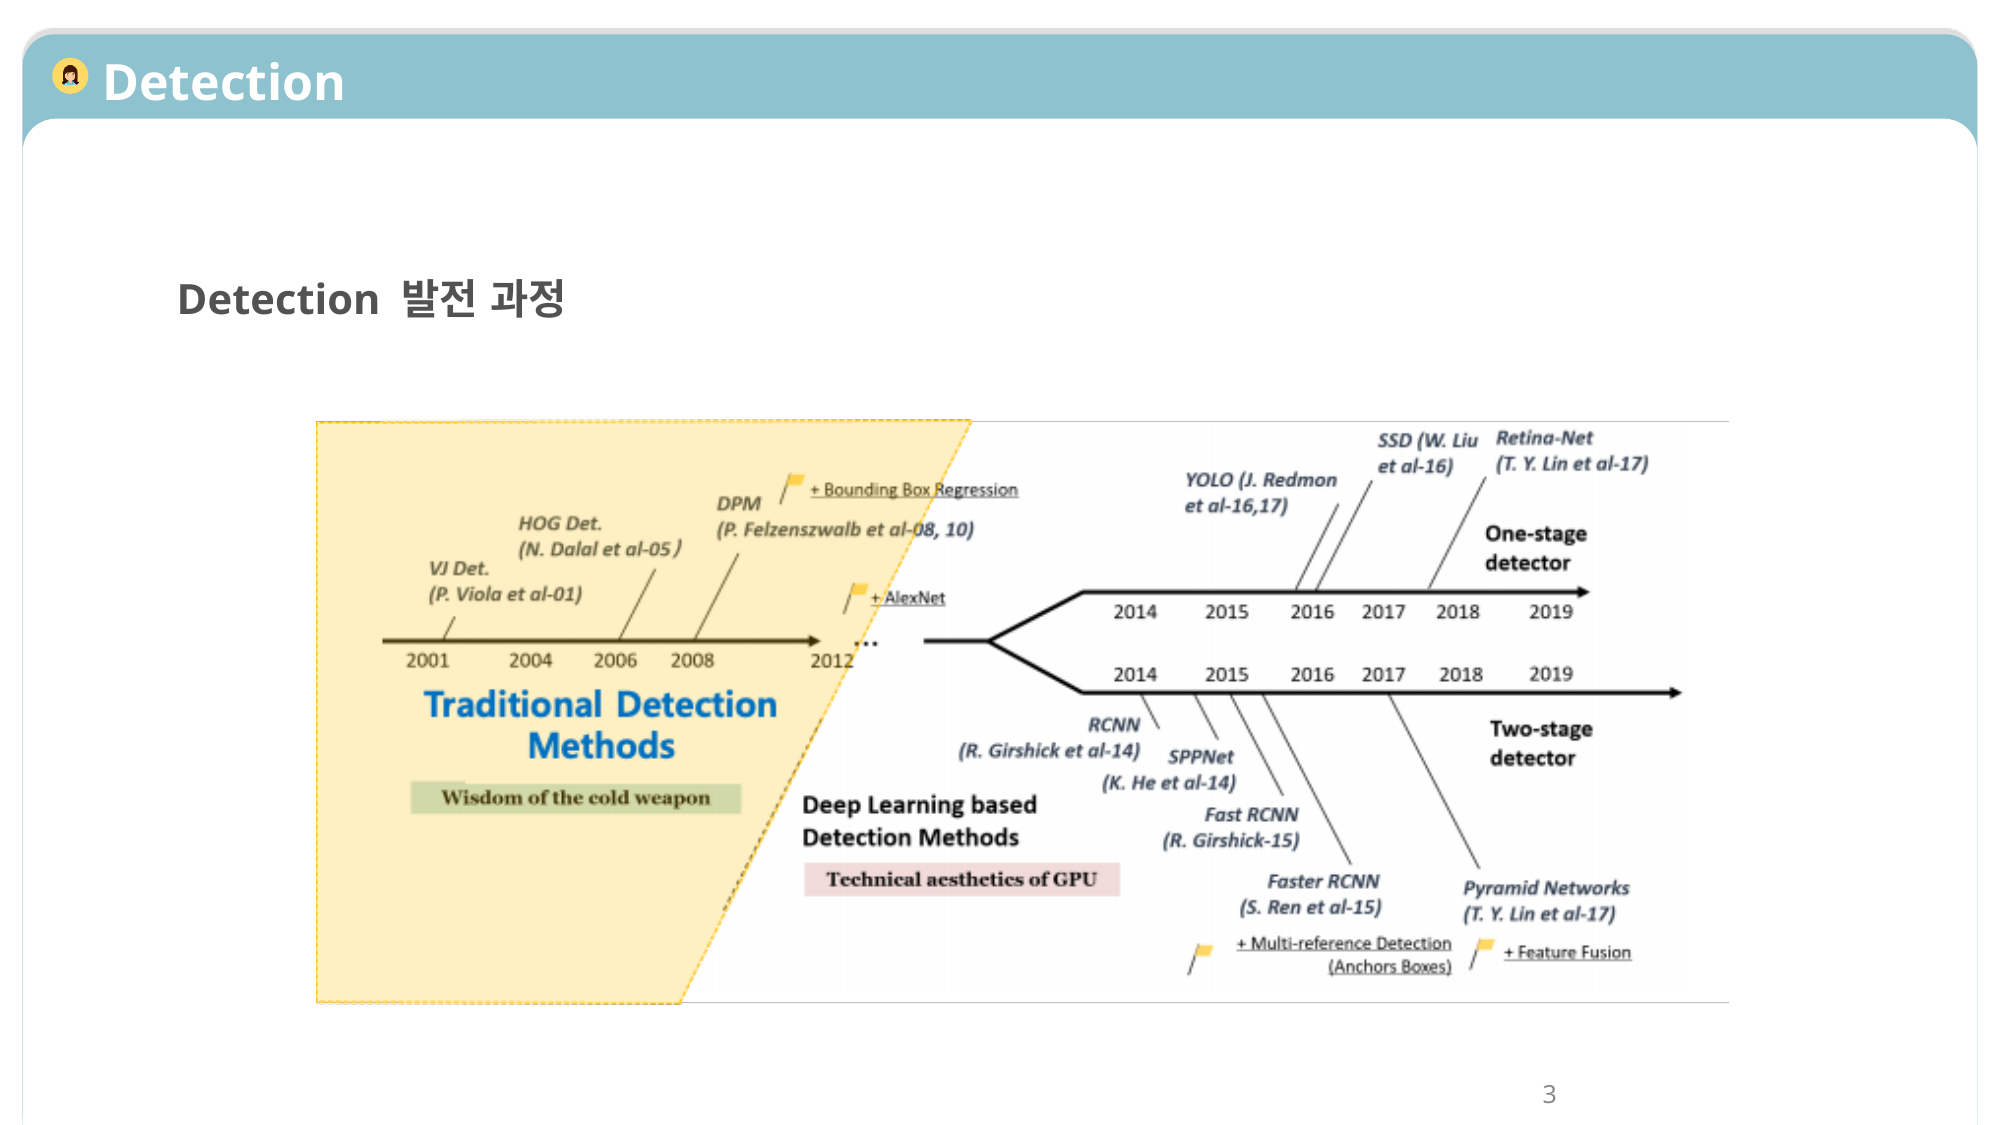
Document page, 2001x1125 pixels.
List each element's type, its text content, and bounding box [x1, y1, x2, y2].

picture [60, 65, 80, 85]
text_box Detection 발전 과정 [162, 216, 1884, 331]
picture [316, 418, 1729, 1007]
text_box [22, 34, 1978, 1125]
text_box Detection [87, 42, 1090, 119]
